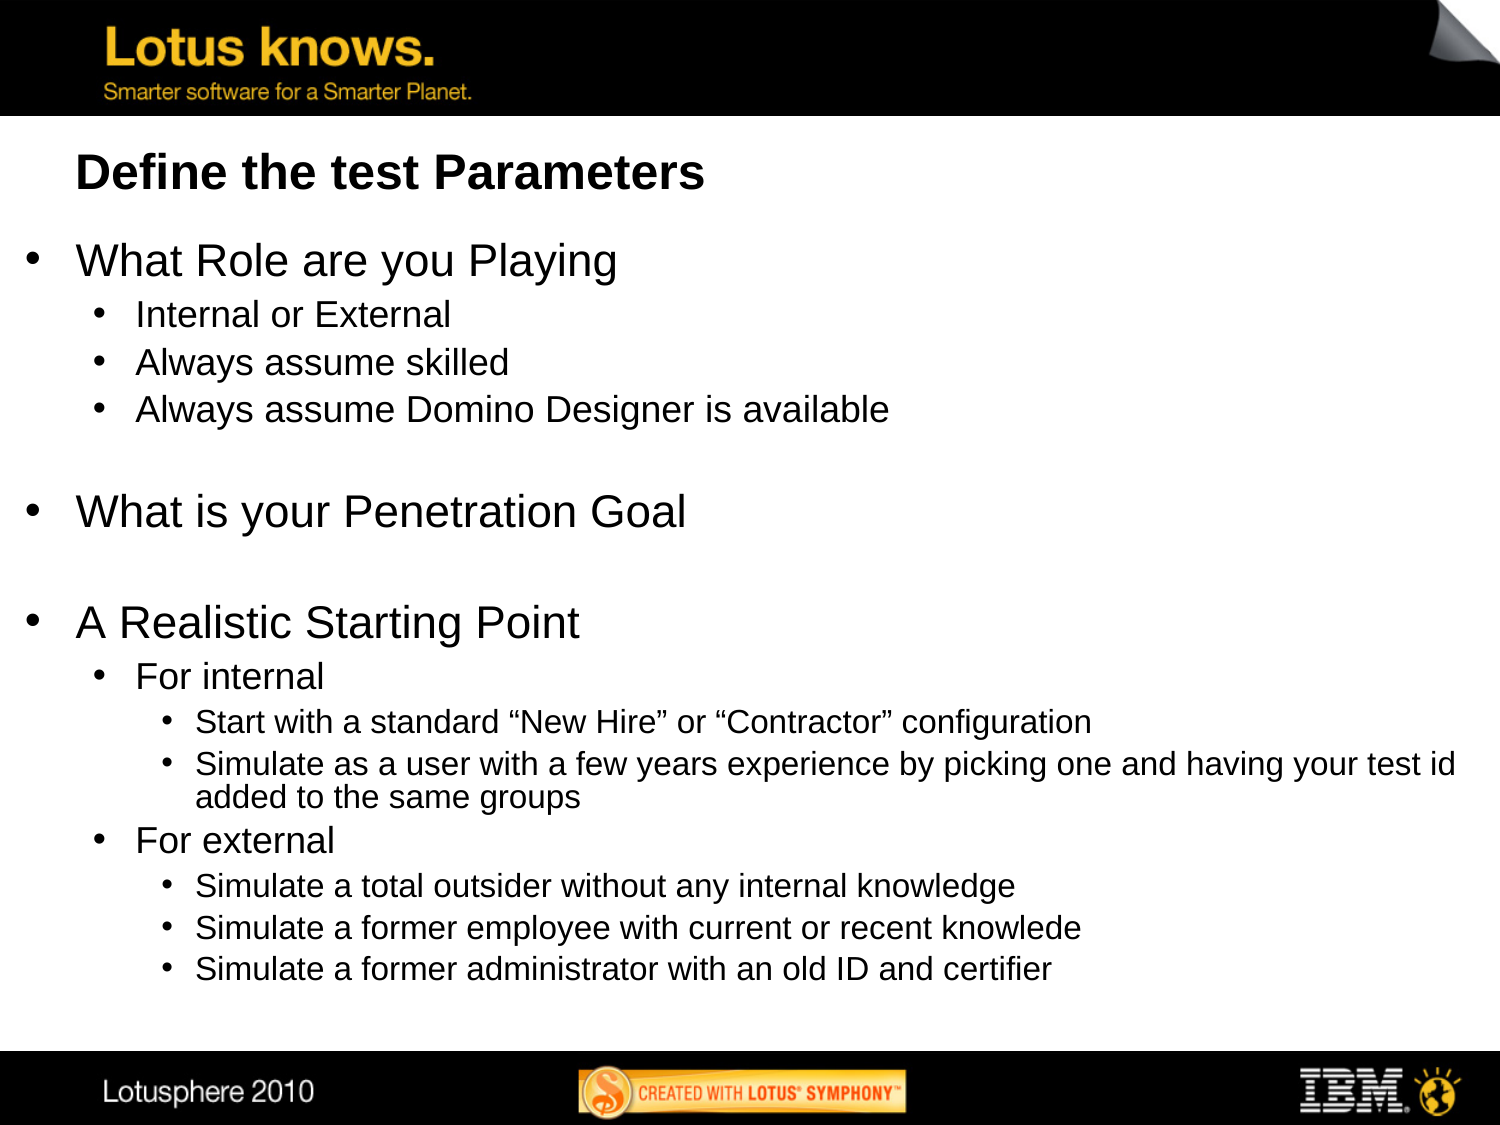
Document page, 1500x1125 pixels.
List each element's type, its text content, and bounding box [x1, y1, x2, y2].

title Define the test Parameters [74, 137, 1475, 200]
picture [0, 0, 1500, 114]
picture [0, 1053, 1500, 1125]
list What Role are you Playing Internal or External Always assume skilled Always assume Domino Designer is available What is your Penetration Goal A Realistic Starting Point For internal Start with a standard “New Hire” or “Contractor” configuration Simulate as a user with a few years experience by picking one and having your test id added to the same groups For external Simulate a total outsider without any internal knowledge Simulate a former employee with current or recent knowlede Simulate a former administrator with an old ID and certifier [24, 237, 1476, 1026]
